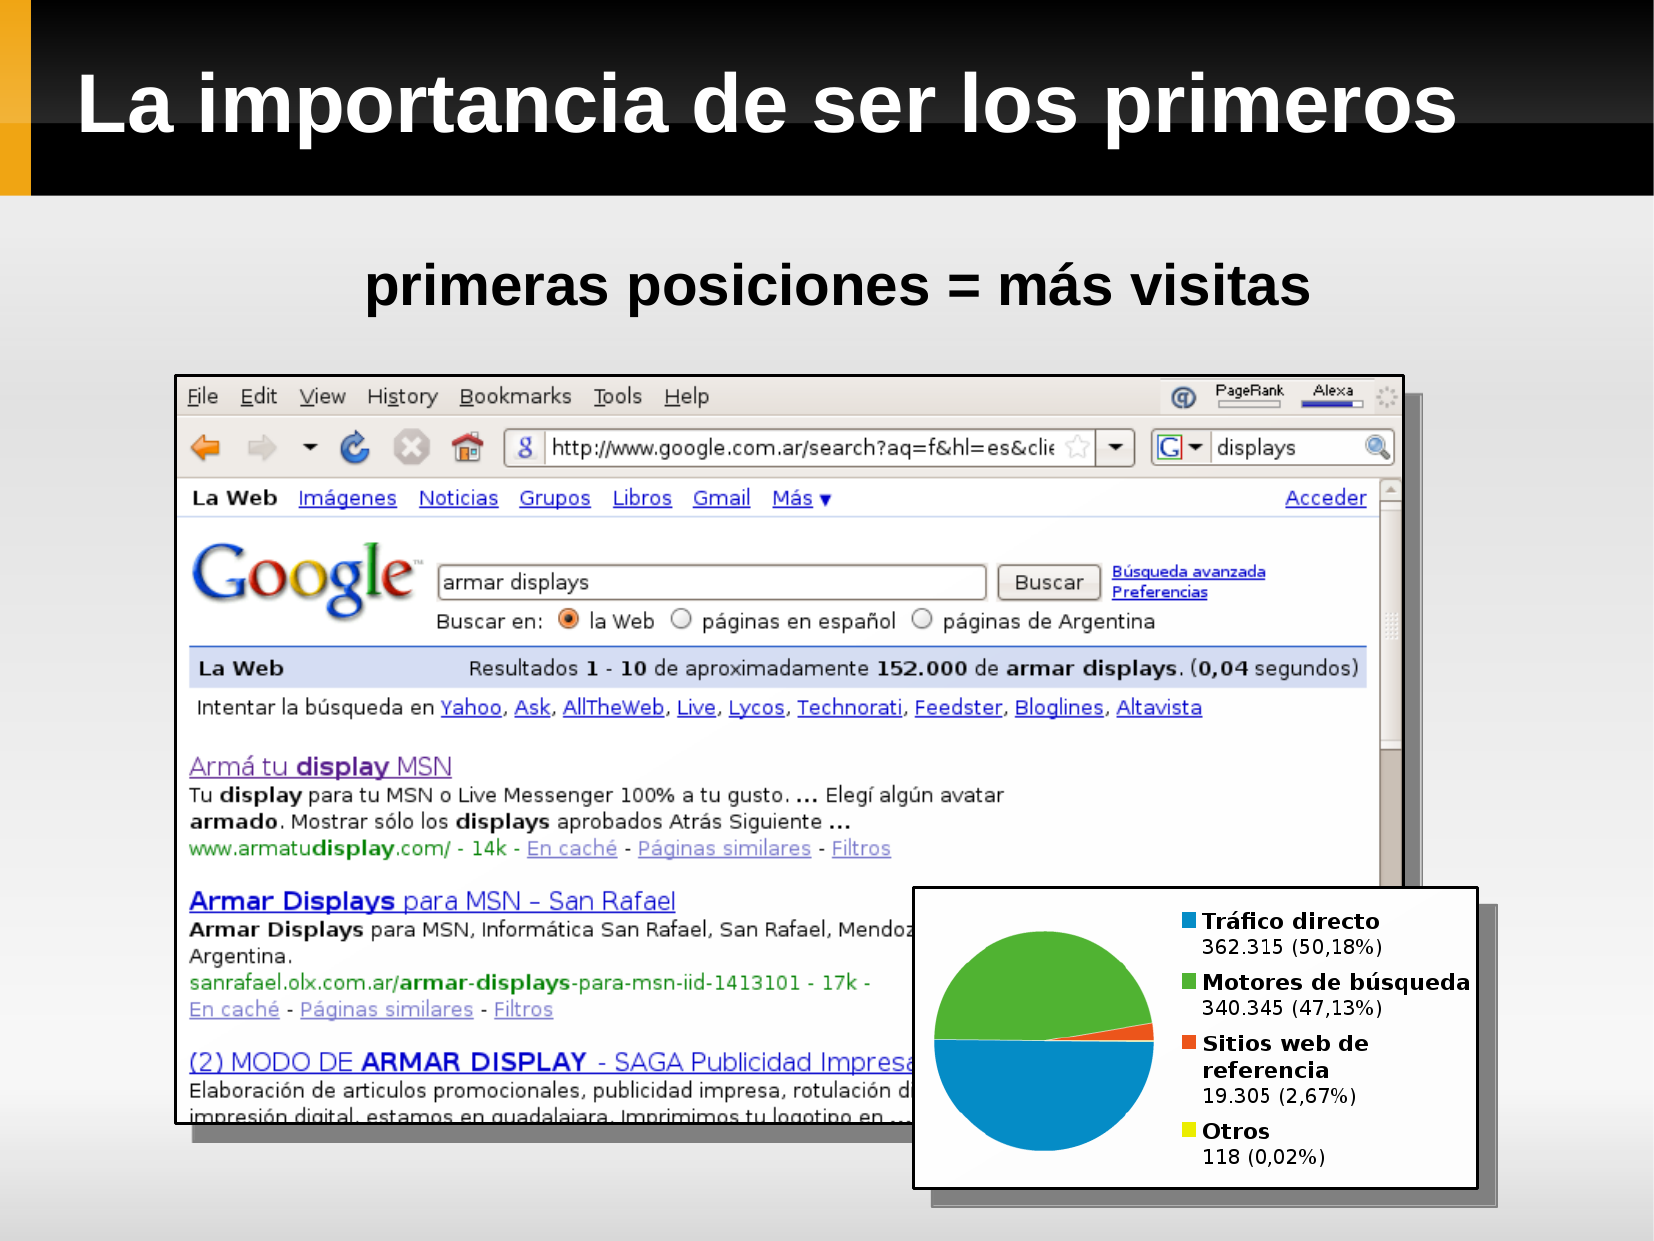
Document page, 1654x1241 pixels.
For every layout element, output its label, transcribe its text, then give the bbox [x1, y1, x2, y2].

title La importancia de ser los primeros [76, 0, 1565, 208]
subtitle primeras posiciones = más visitas [76, 215, 1565, 355]
picture [0, 0, 1654, 1241]
